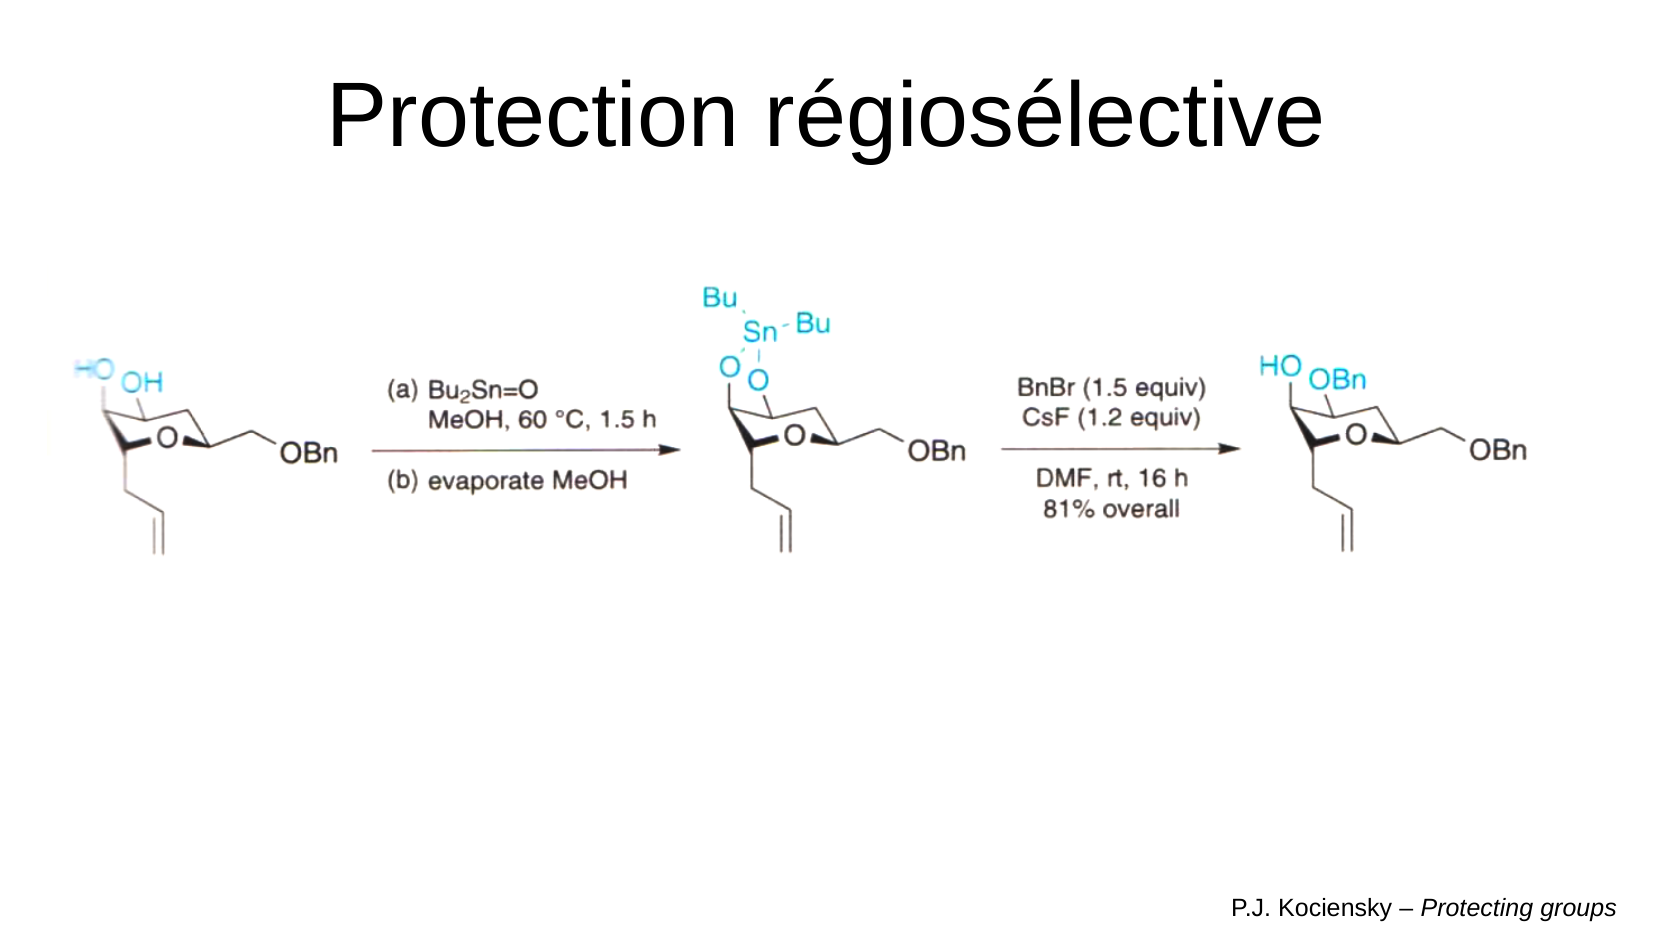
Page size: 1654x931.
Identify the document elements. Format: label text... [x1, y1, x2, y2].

text_box P.J. Kociensky – Protecting groups [1216, 885, 1654, 929]
title Protection régiosélective [82, 37, 1571, 193]
picture [47, 265, 1590, 579]
